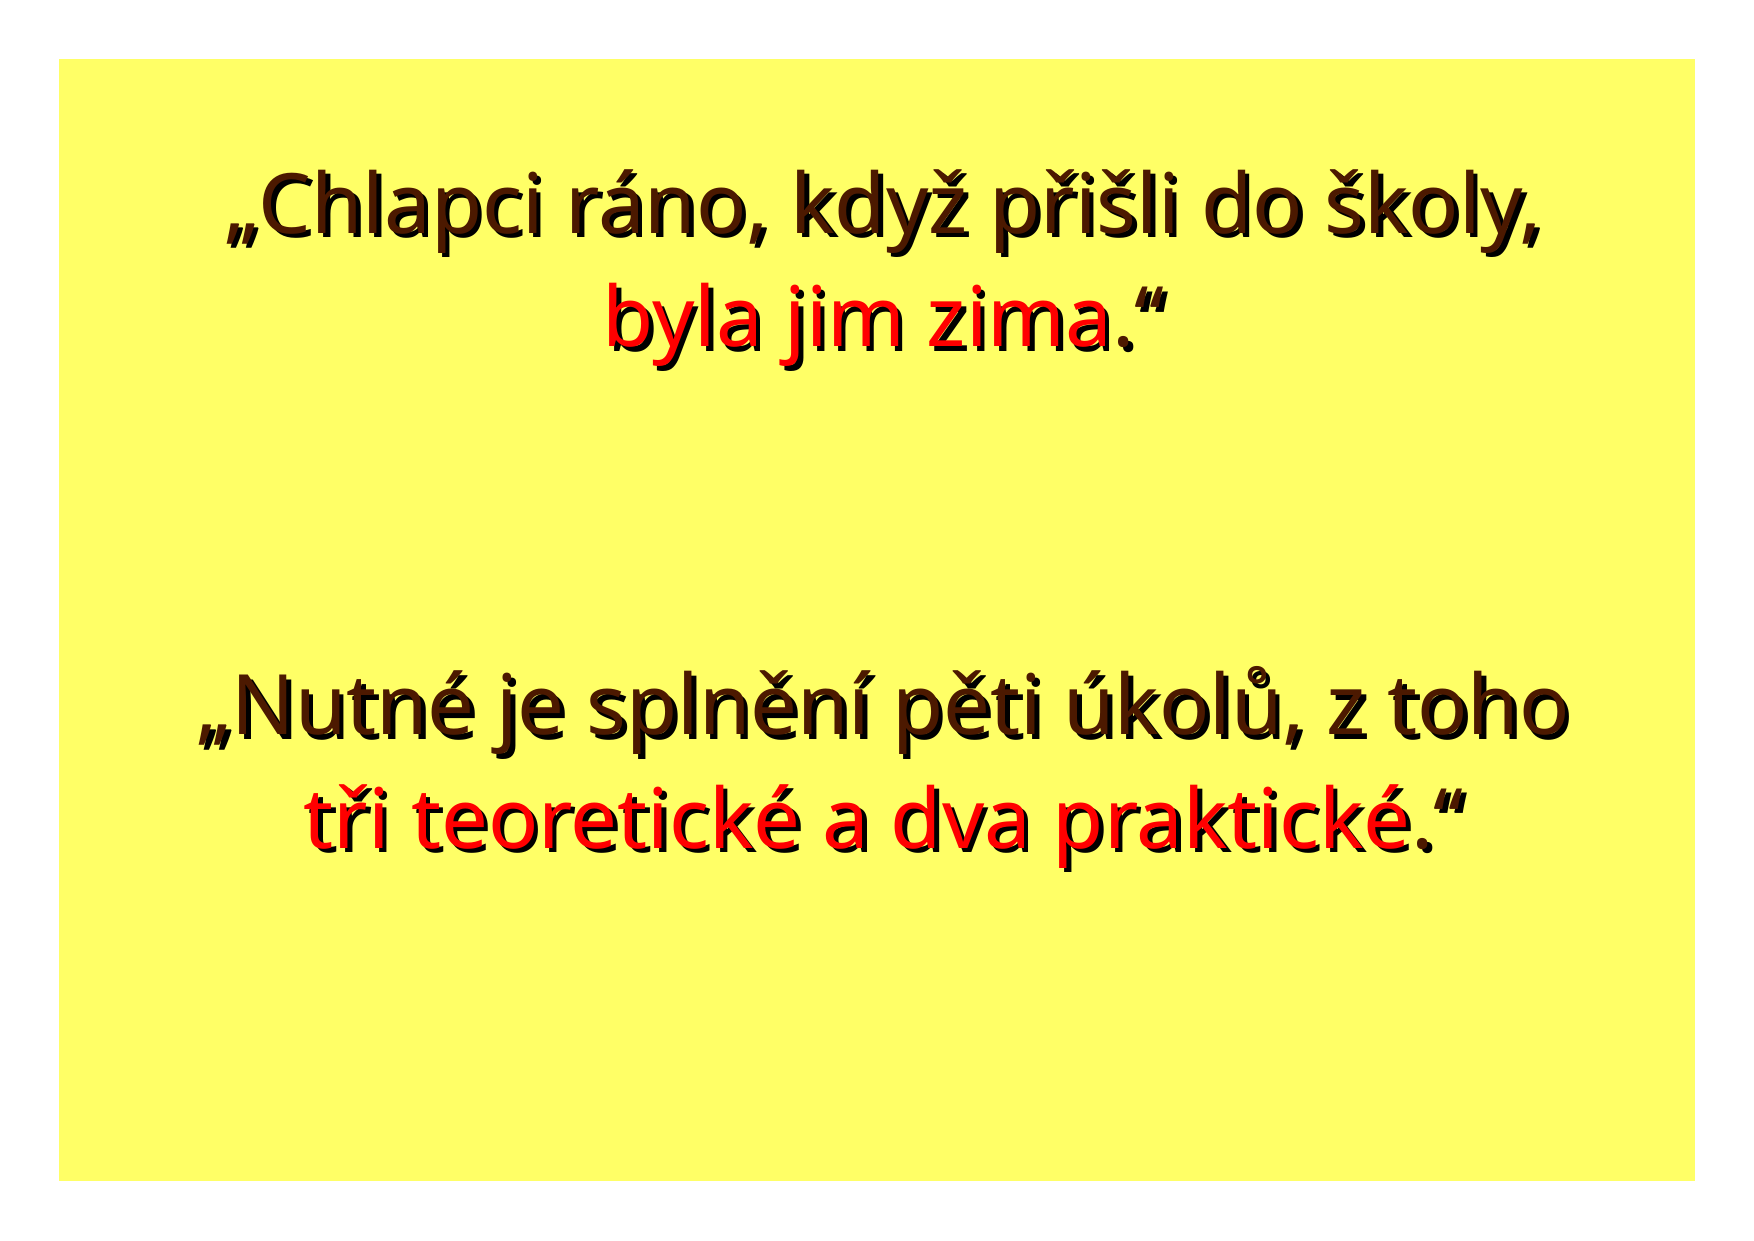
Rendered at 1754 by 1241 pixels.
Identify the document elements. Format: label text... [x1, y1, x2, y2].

title „Chlapci ráno, když přišli do školy, byla jim zima.“ [147, 160, 1620, 355]
subtitle „Nutné je splnění pěti úkolů, z toho tři teoretické a dva praktické.“ [147, 396, 1620, 1123]
